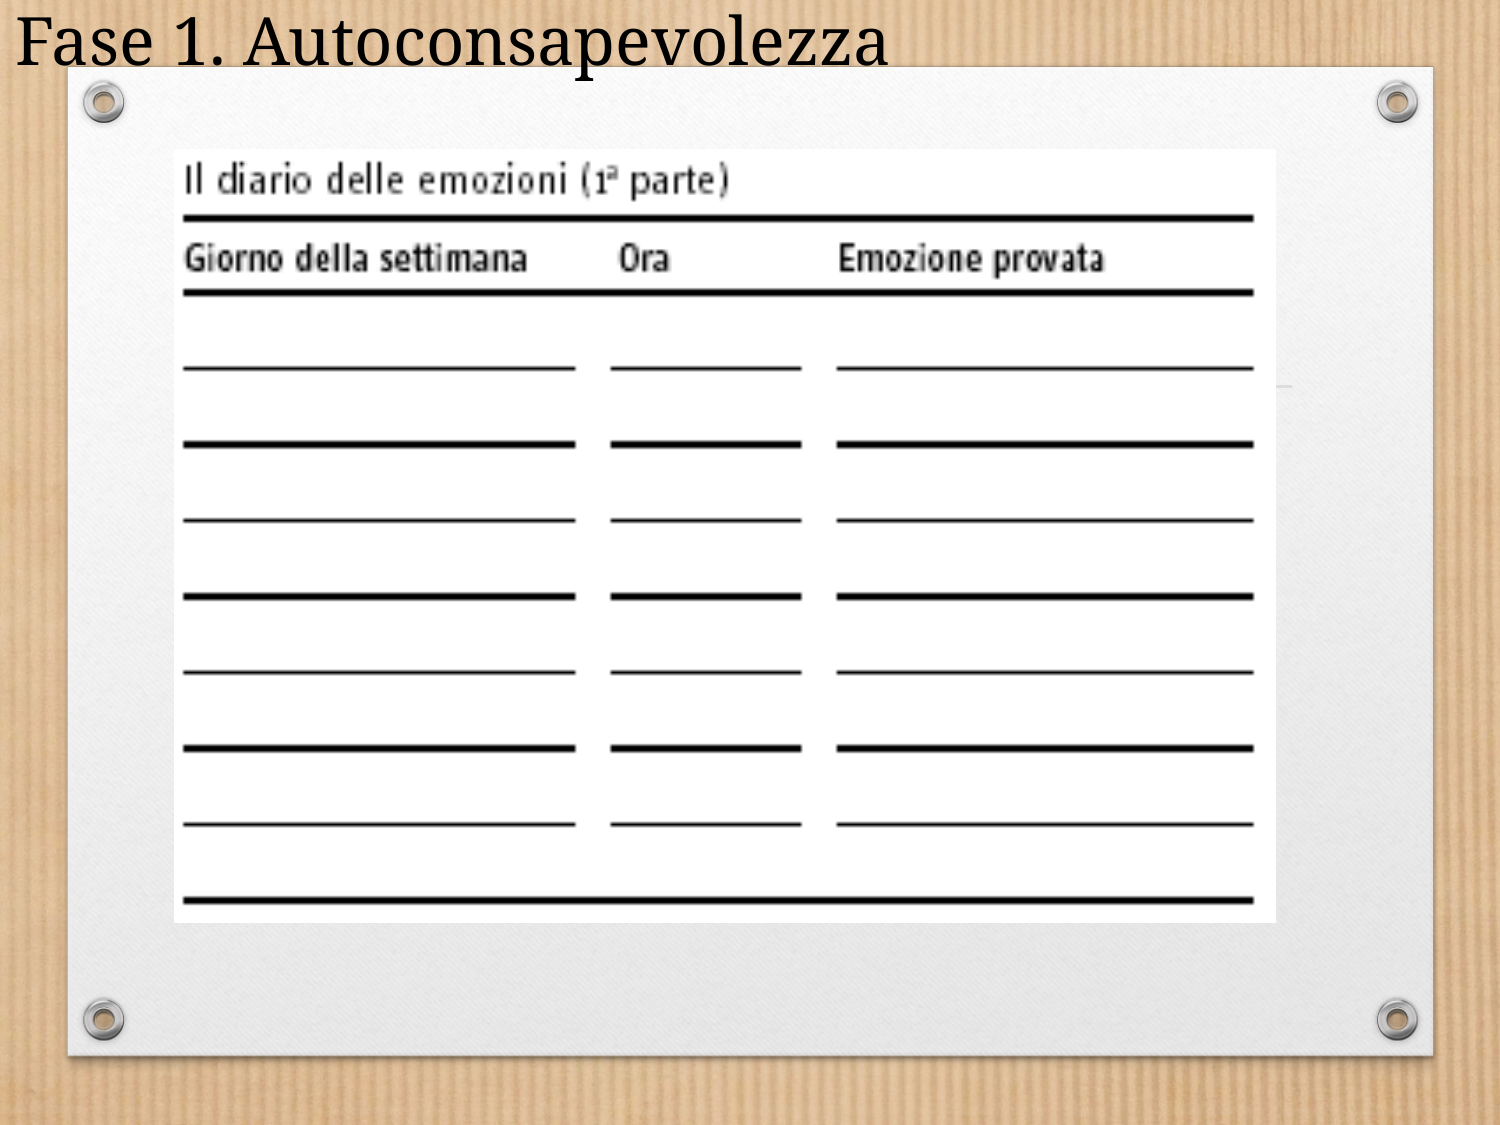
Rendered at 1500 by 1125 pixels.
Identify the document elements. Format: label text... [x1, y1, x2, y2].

picture [174, 149, 1276, 923]
text_box Fase 1. Autoconsapevolezza [0, 0, 1263, 87]
